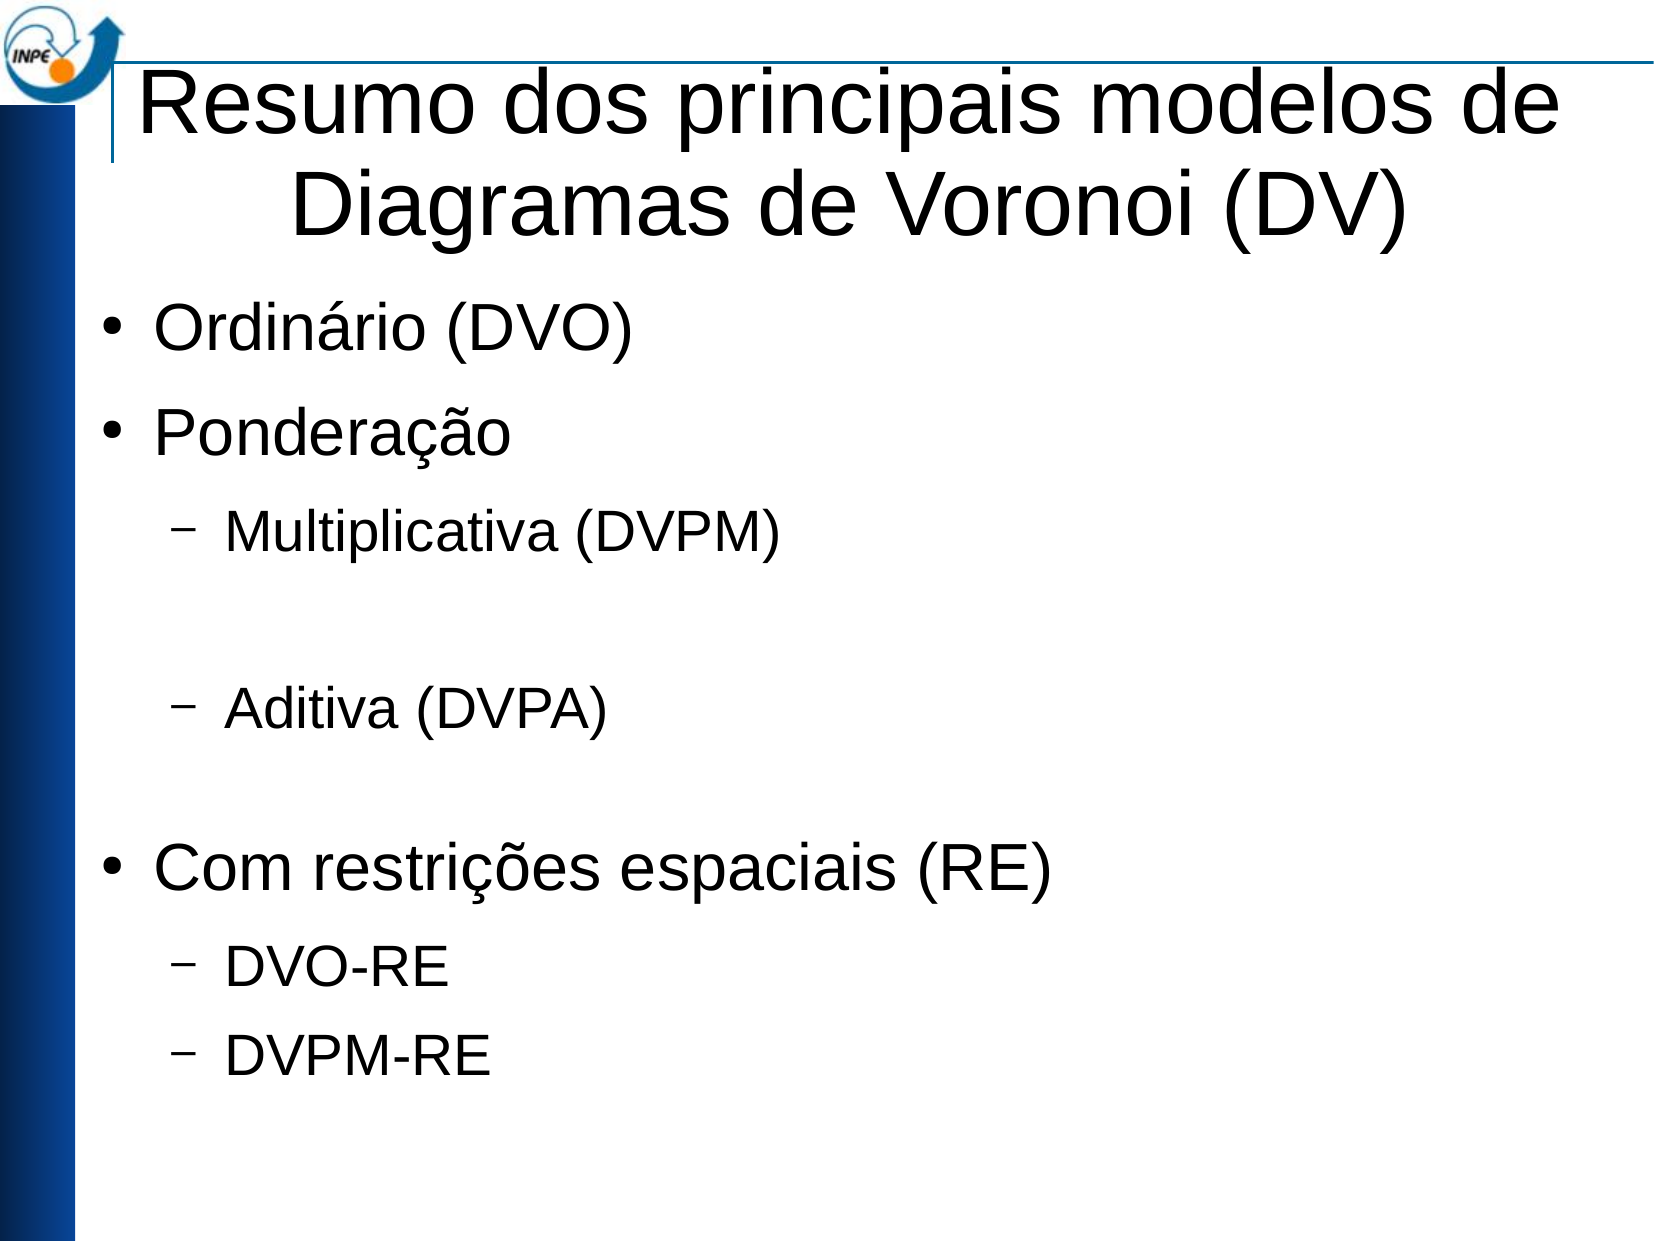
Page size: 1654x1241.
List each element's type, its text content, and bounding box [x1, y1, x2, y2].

list Ordinário (DVO) Ponderação Multiplicativa (DVPM) Aditiva (DVPA) Com restrições espaciais (RE) DVO-RE DVPM-RE [82, 290, 1538, 1099]
title Resumo dos principais modelos de Diagramas de Voronoi (DV) [82, 49, 1619, 257]
picture [0, 0, 126, 105]
